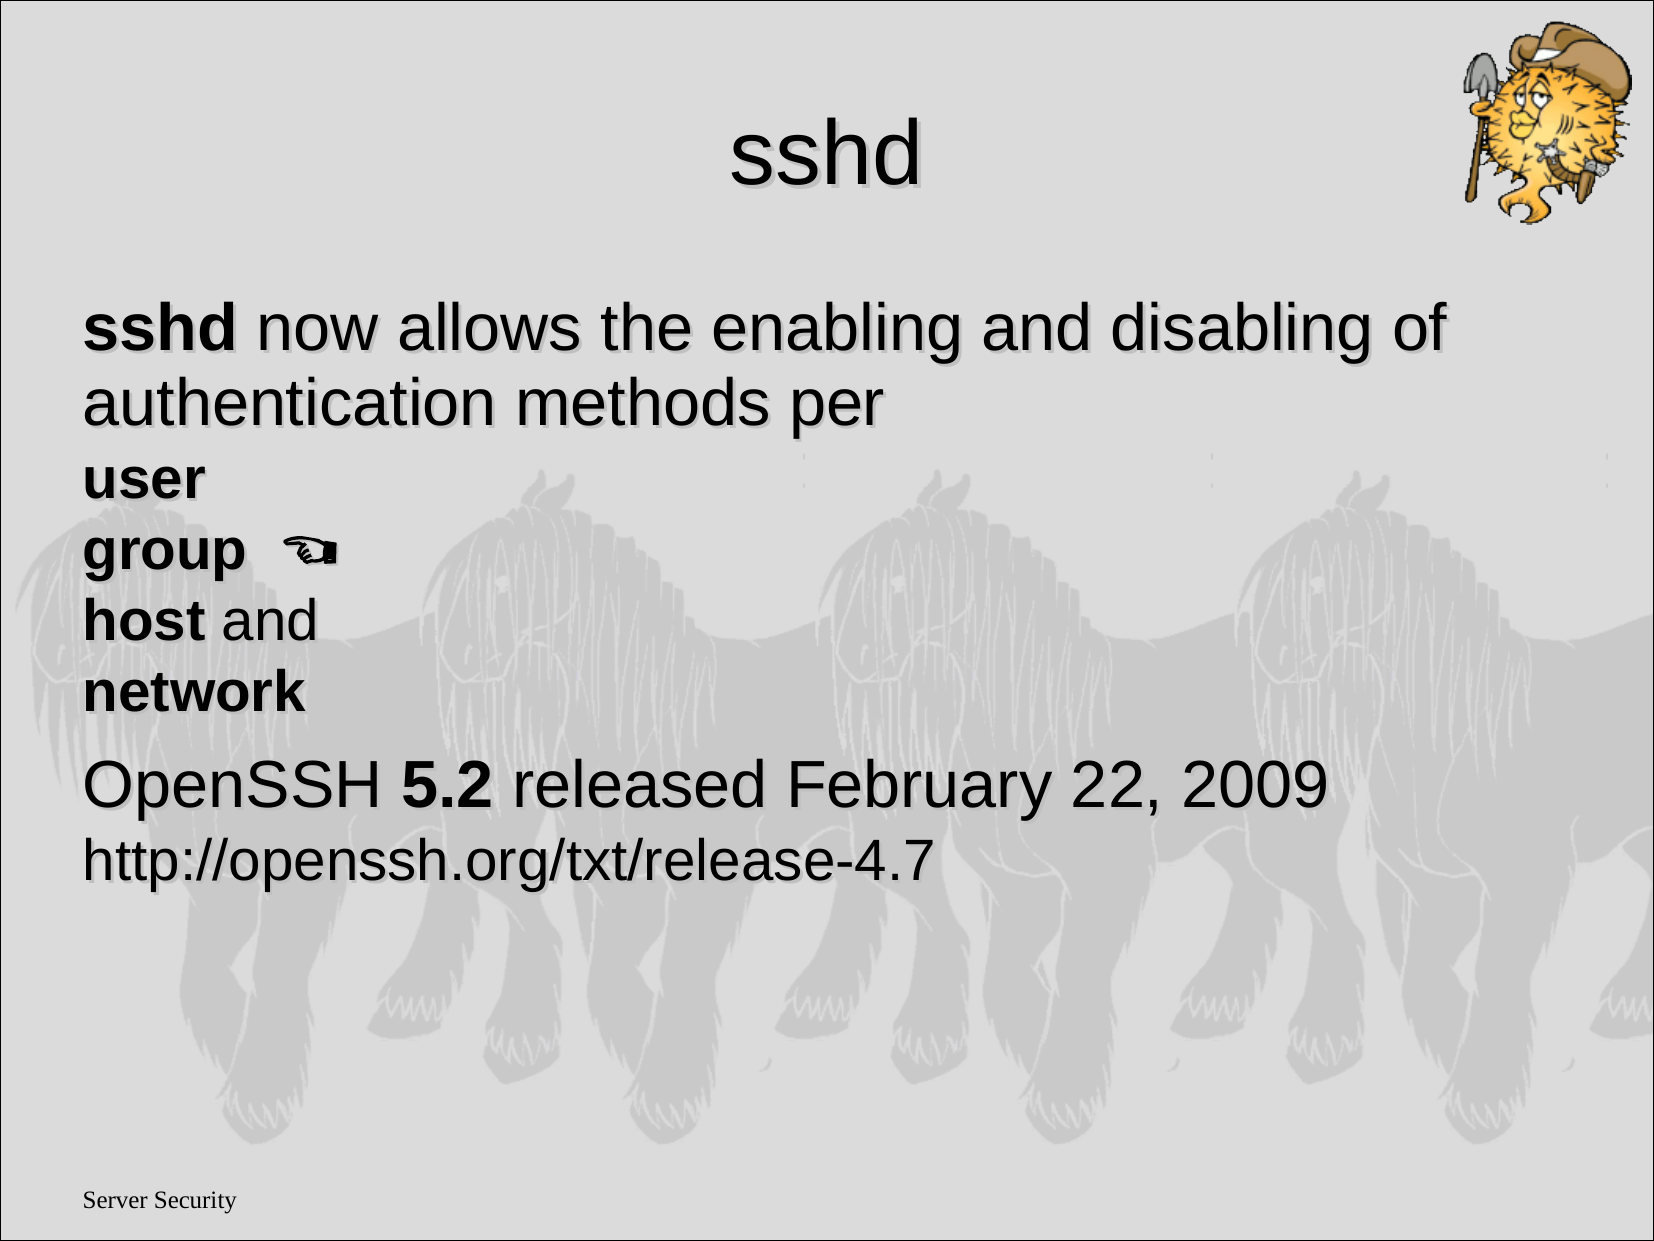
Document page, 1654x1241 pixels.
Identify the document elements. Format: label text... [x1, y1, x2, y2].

title sshd [82, 56, 1571, 250]
list sshd now allows the enabling and disabling of authentication methods per user group  host and network OpenSSH 5.2 released February 22, 2009 http://openssh.org/txt/release-4.7 [82, 290, 1571, 1094]
picture [1462, 20, 1632, 225]
